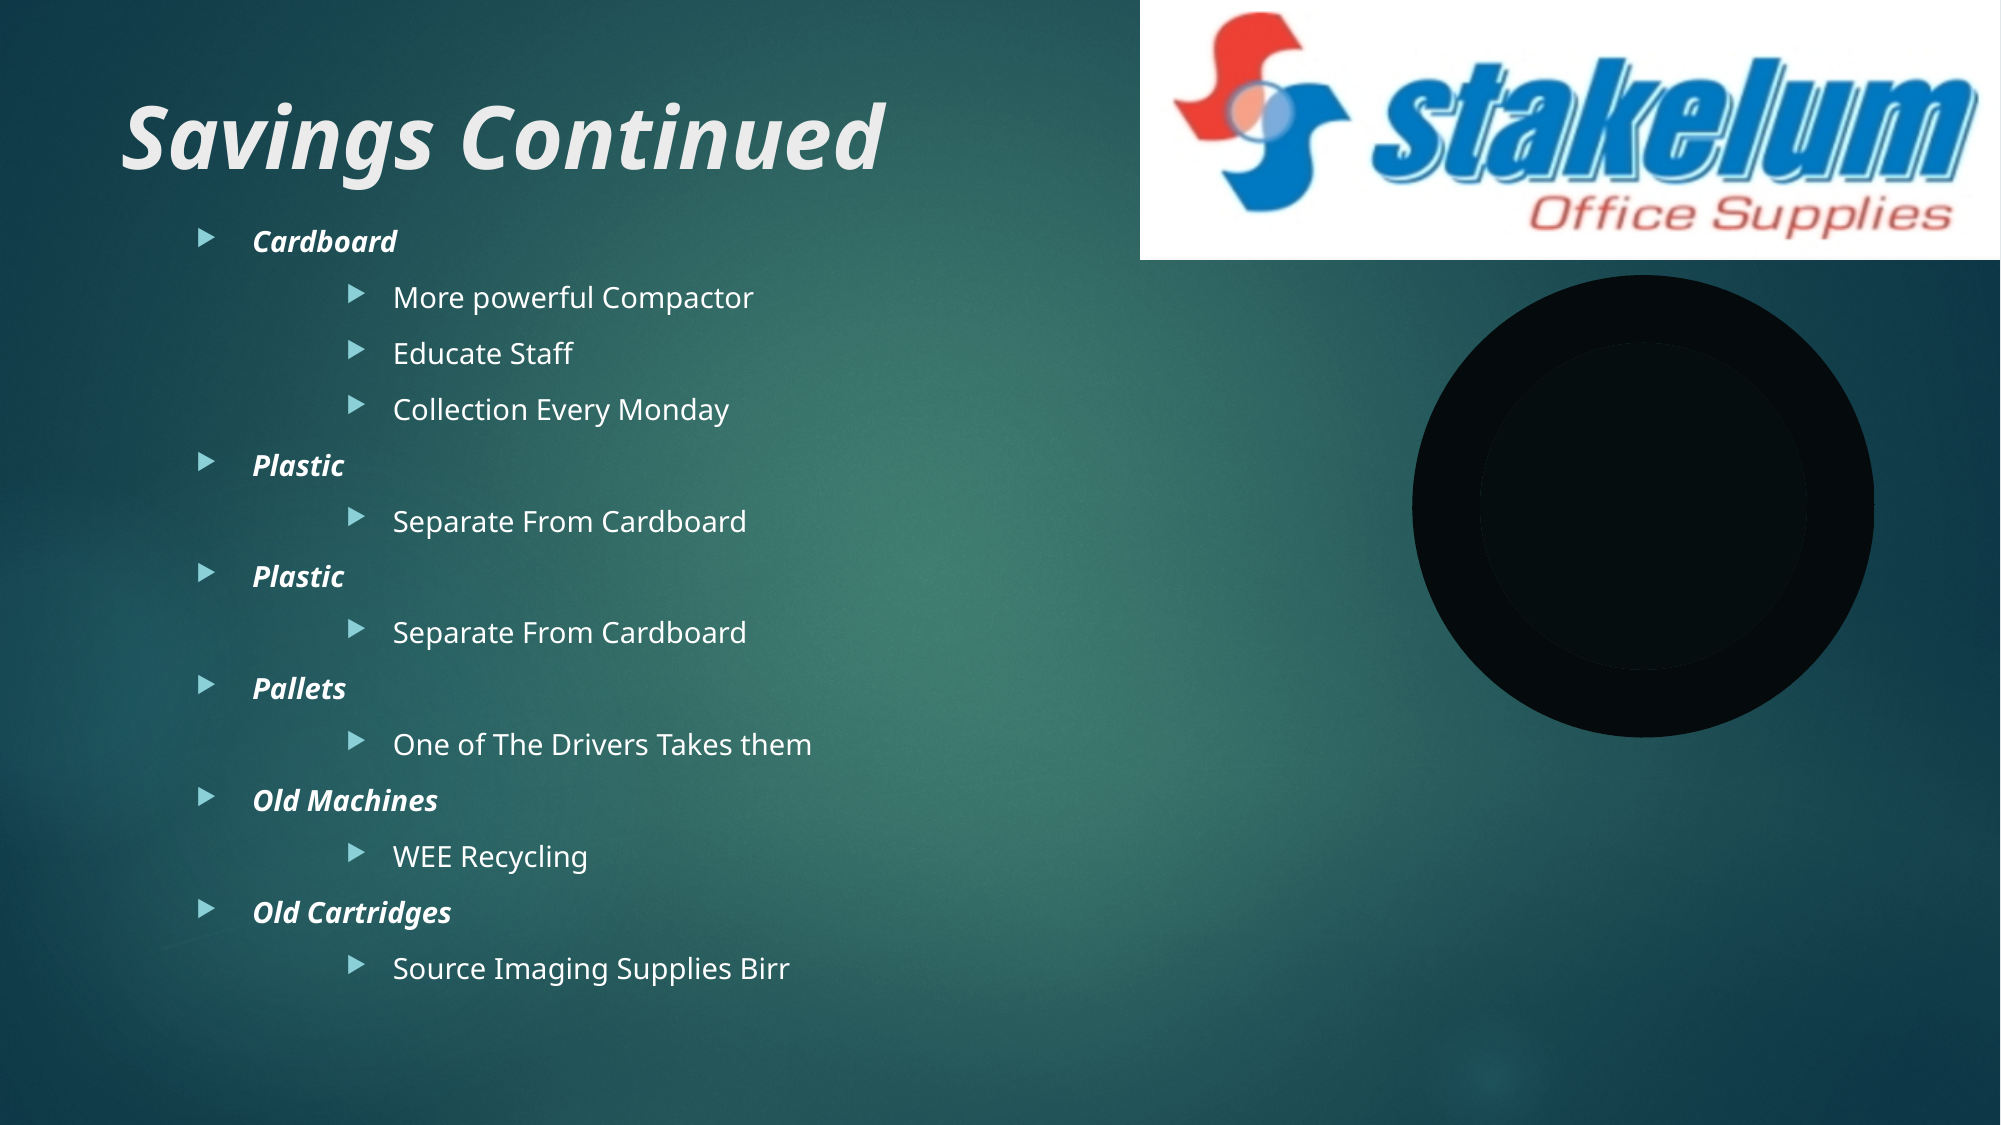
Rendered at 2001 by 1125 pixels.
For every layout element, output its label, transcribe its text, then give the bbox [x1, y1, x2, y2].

list Cardboard More powerful Compactor Educate Staff Collection Every Monday Plastic Separate From Cardboard Plastic Separate From Cardboard Pallets One of The Drivers Takes them Old Machines WEE Recycling Old Cartridges Source Imaging Supplies Birr [181, 215, 1649, 1026]
picture [1140, 0, 2000, 260]
title Savings Continued [106, 74, 1140, 305]
